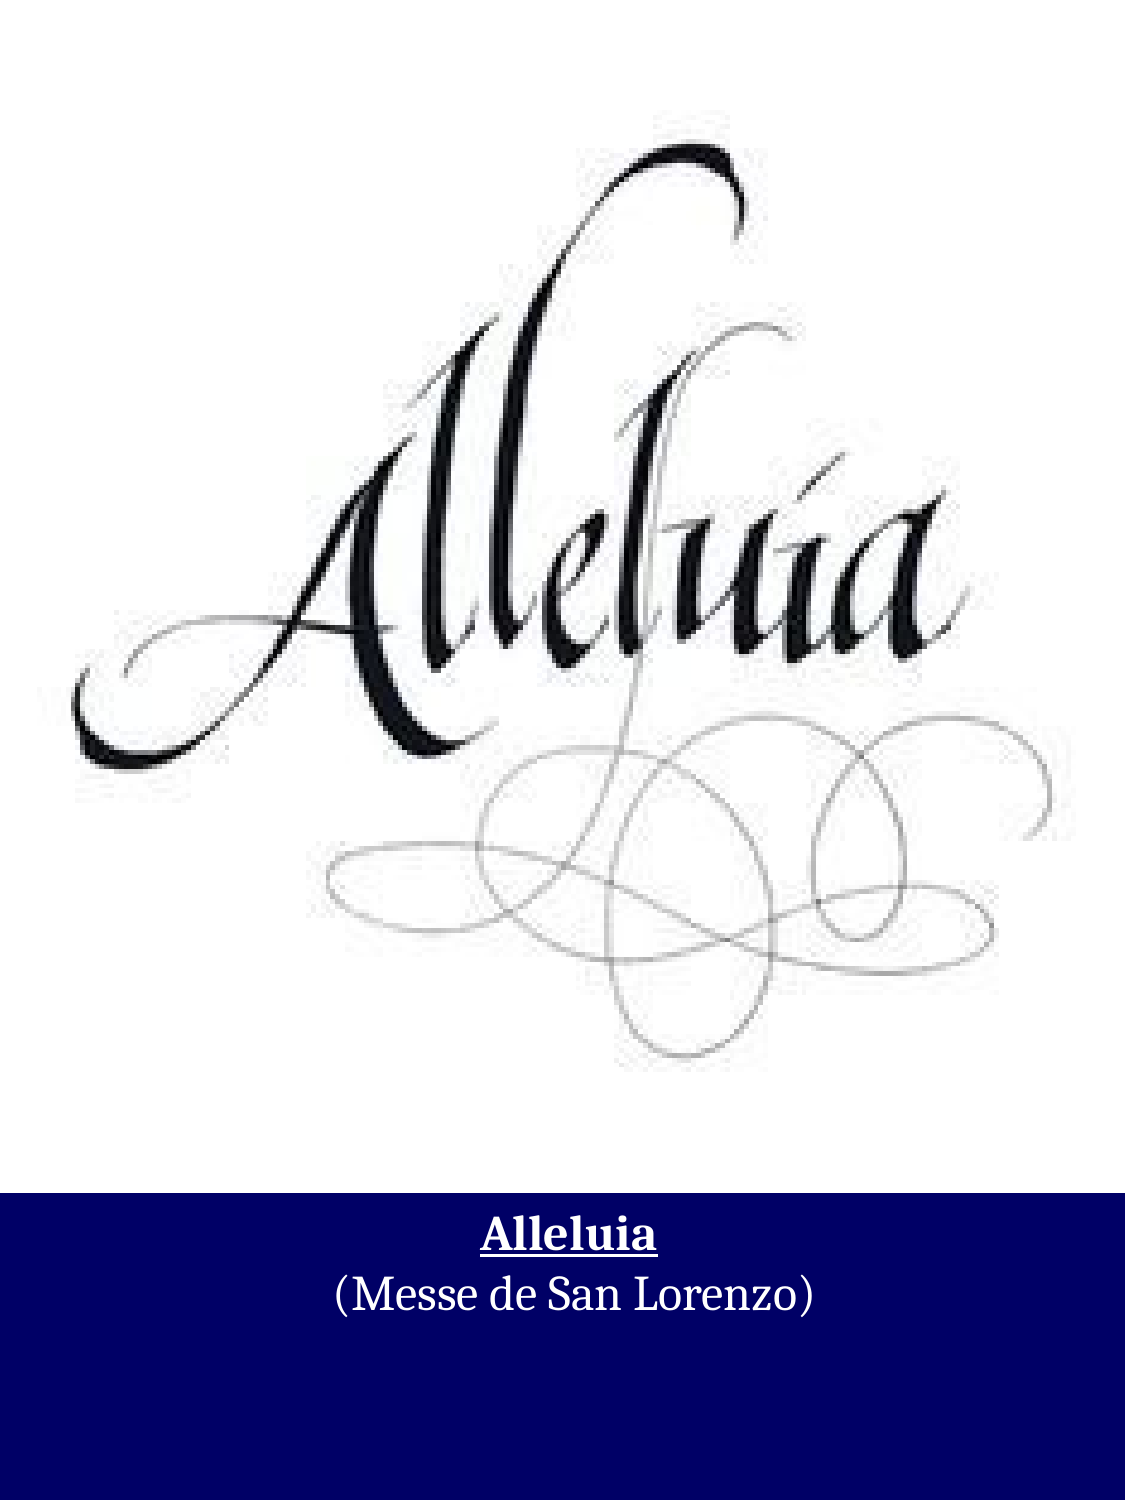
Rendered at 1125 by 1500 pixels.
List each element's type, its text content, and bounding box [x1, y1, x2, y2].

text_box Alleluia (Messe de San Lorenzo) [90, 1193, 1059, 1500]
picture [0, 0, 1125, 1193]
